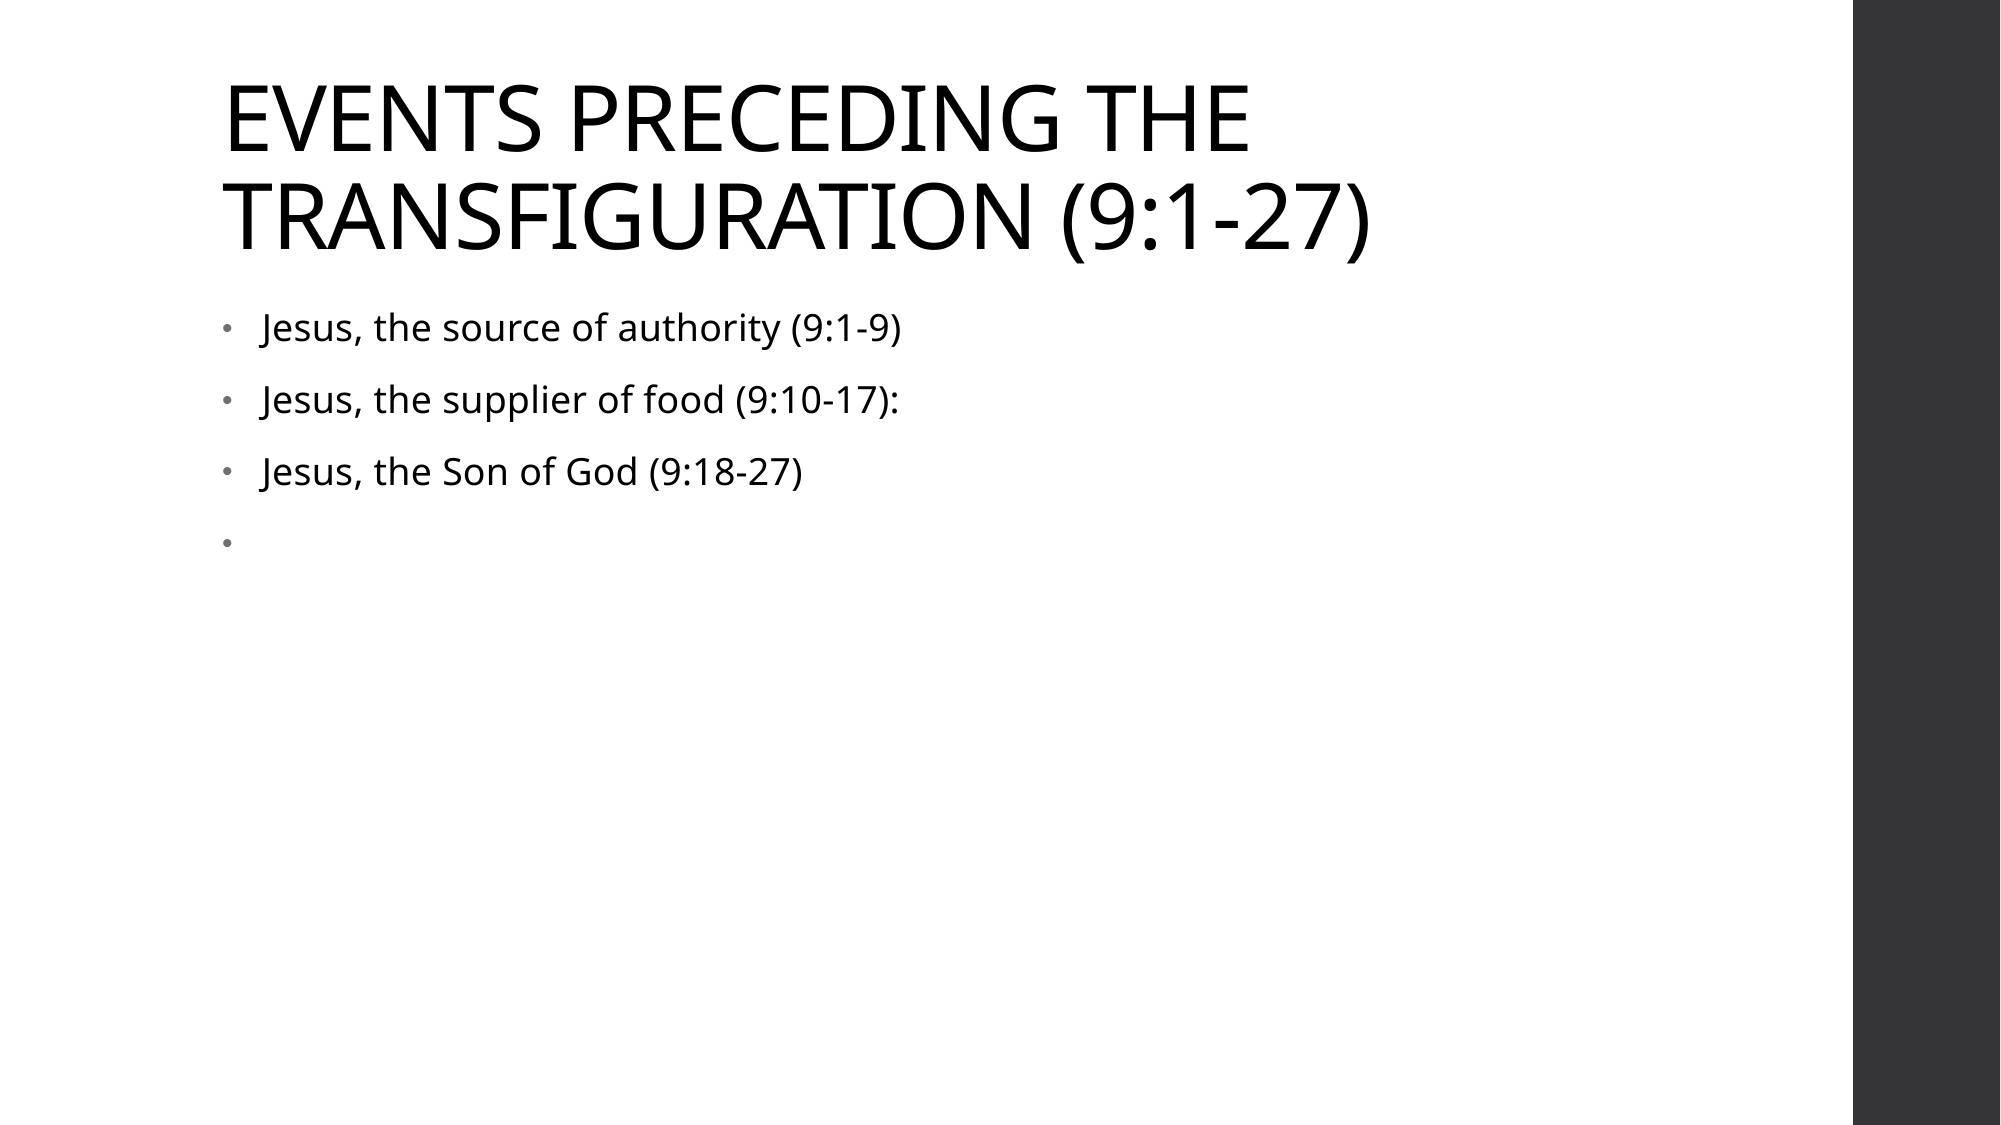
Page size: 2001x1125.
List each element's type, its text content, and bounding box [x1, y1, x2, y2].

title EVENTS PRECEDING THE TRANSFIGURATION (9:1-27) [206, 60, 1797, 278]
list Jesus, the source of authority (9:1-9) Jesus, the supplier of food (9:10-17): Jesus, the Son of God (9:18-27) [206, 299, 1617, 1014]
